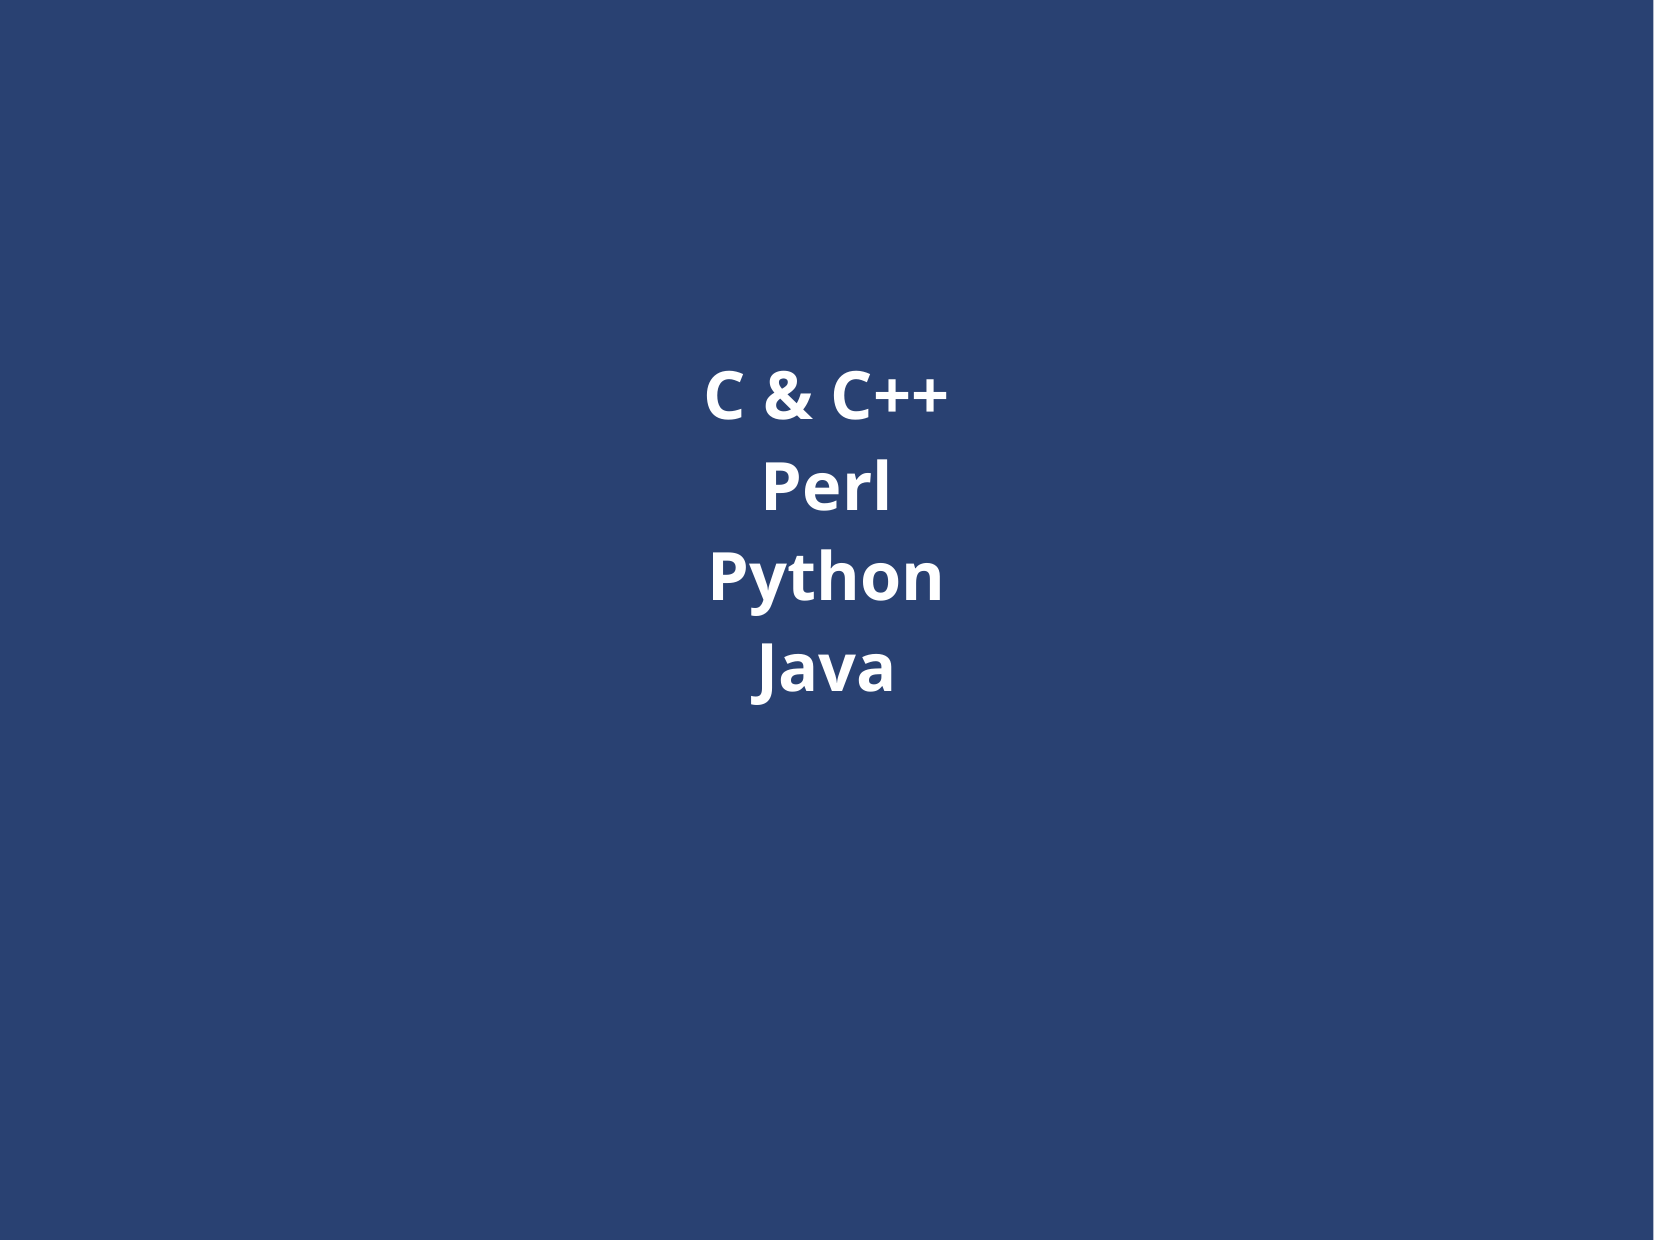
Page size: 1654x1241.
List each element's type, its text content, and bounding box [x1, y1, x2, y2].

subtitle C & C++ Perl Python Java [82, 49, 1571, 1109]
